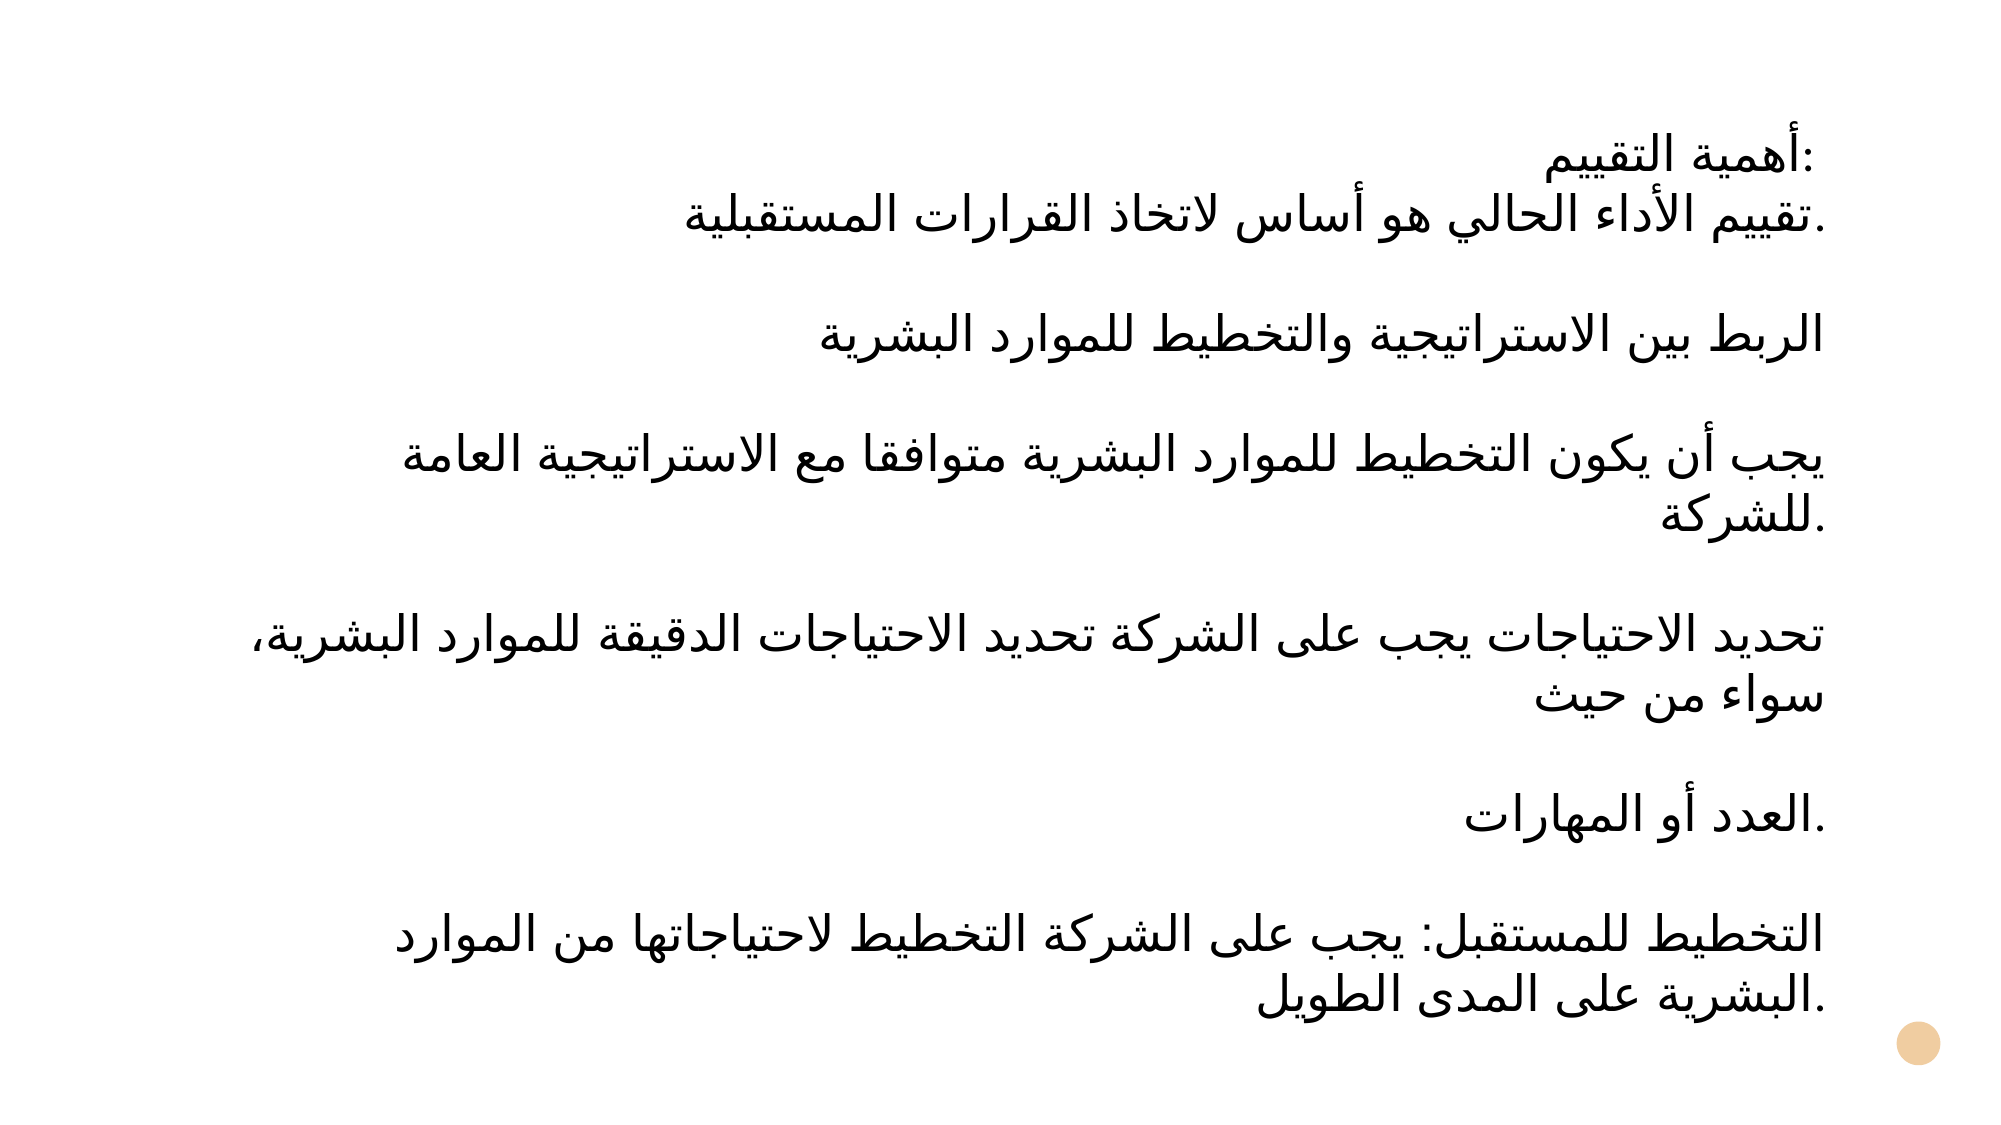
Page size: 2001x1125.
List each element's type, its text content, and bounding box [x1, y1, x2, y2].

text_box أهمية التقييم: تقييم الأداء الحالي هو أساس لاتخاذ القرارات المستقبلية. الربط بين الاستراتيجية والتخطيط للموارد البشرية يجب أن يكون التخطيط للموارد البشرية متوافقا مع الاستراتيجية العامة للشركة. تحديد الاحتياجات يجب على الشركة تحديد الاحتياجات الدقيقة للموارد البشرية، سواء من حيث العدد أو المهارات. التخطيط للمستقبل: يجب على الشركة التخطيط لاحتياجاتها من الموارد البشرية على المدى الطويل. [234, 113, 1848, 857]
